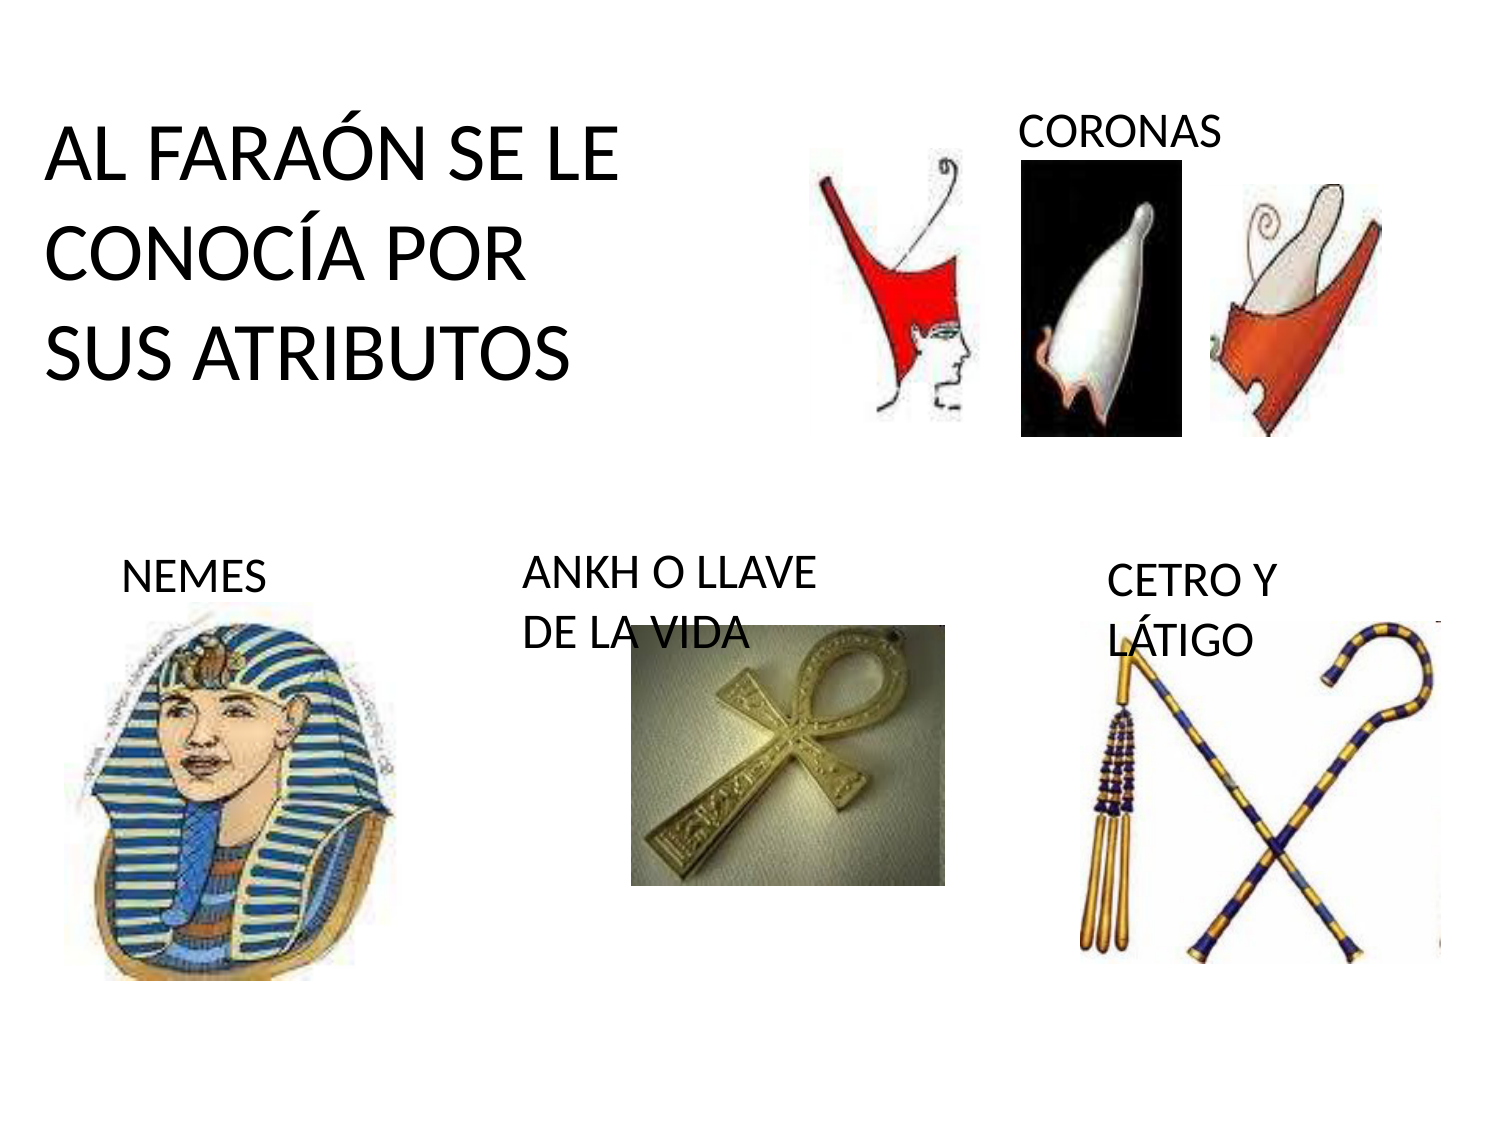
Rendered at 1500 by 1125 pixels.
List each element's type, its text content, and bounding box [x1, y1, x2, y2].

text_box CORONAS [1003, 90, 1247, 166]
picture [631, 625, 945, 887]
text_box CETRO Y LÁTIGO [1092, 538, 1388, 674]
picture [809, 148, 993, 438]
picture [1210, 184, 1382, 438]
text_box AL FARAÓN SE LE CONOCÍA POR SUS ATRIBUTOS [29, 90, 691, 405]
text_box NEMES [106, 534, 367, 610]
picture [1021, 166, 1182, 438]
picture [64, 602, 402, 981]
text_box ANKH O LLAVE DE LA VIDA [507, 531, 875, 667]
picture [1080, 621, 1441, 964]
